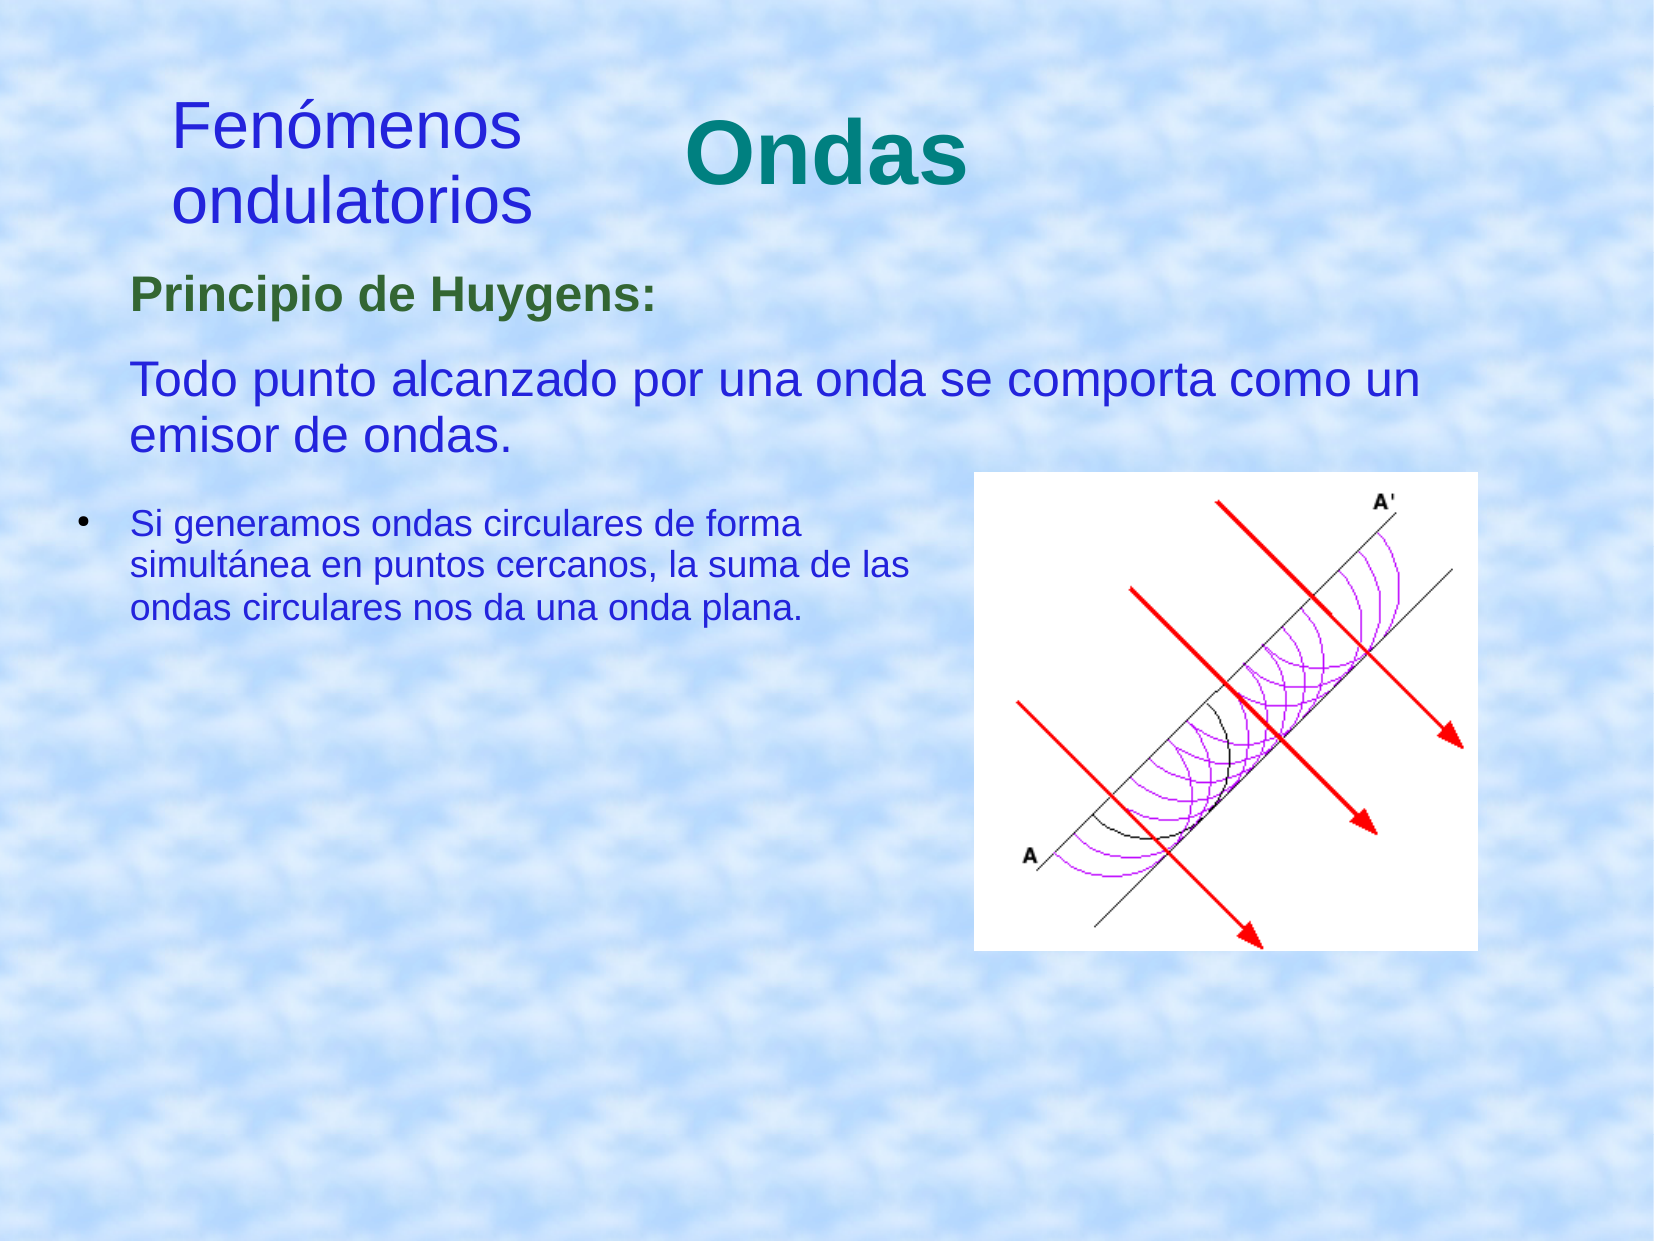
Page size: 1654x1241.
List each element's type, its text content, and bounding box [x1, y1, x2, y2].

list Fenómenos ondulatorios [100, 88, 827, 265]
picture [0, 0, 1654, 1241]
title Ondas [82, 49, 1571, 257]
list Principio de Huygens: Todo punto alcanzado por una onda se comporta como un emisor de ondas. [59, 265, 1447, 502]
list Si generamos ondas circulares de forma simultánea en puntos cercanos, la suma de las ondas circulares nos da una onda plana. [59, 501, 916, 1106]
